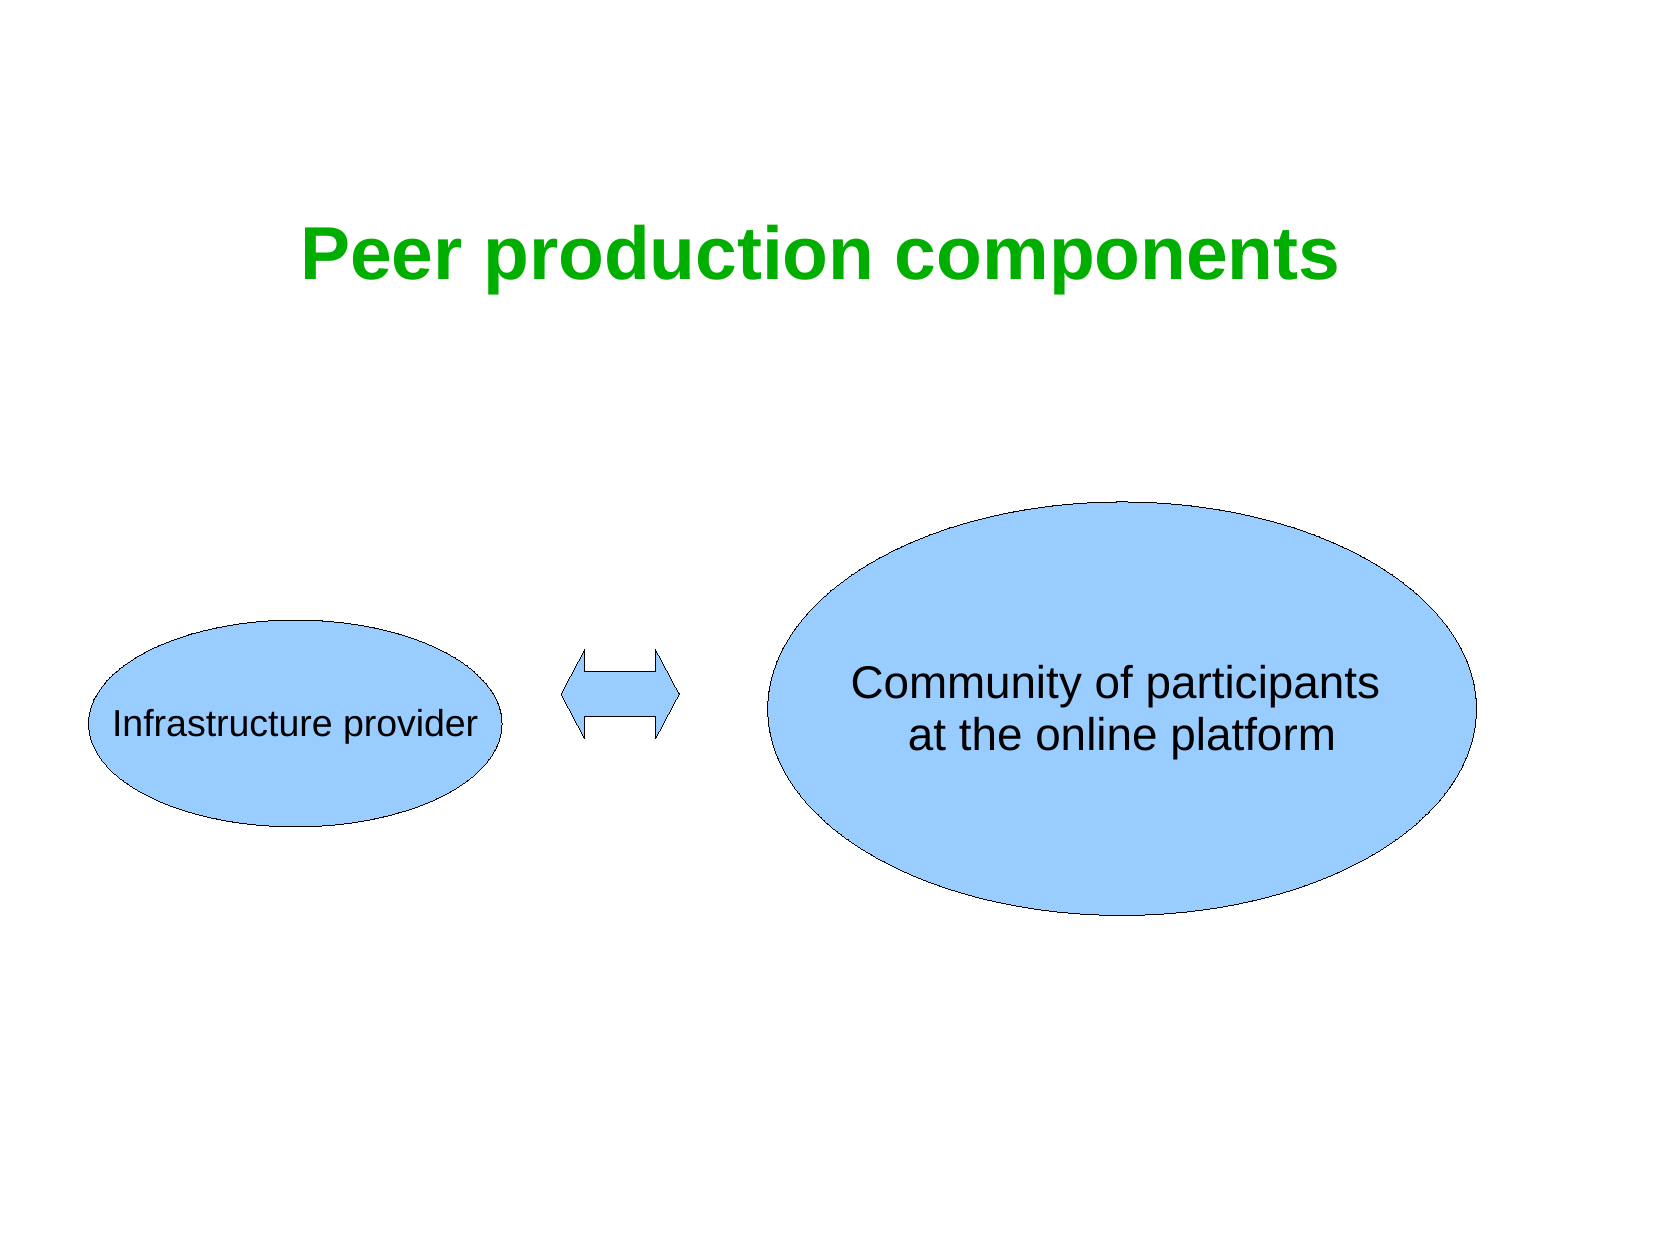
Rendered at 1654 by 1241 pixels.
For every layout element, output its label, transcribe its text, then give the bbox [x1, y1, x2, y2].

text_box Infrastructure provider [88, 620, 503, 827]
title Peer production components [76, 200, 1565, 391]
text_box [561, 649, 680, 739]
subtitle . [135, 303, 1625, 1123]
text_box Community of participants at the online platform [767, 501, 1477, 916]
